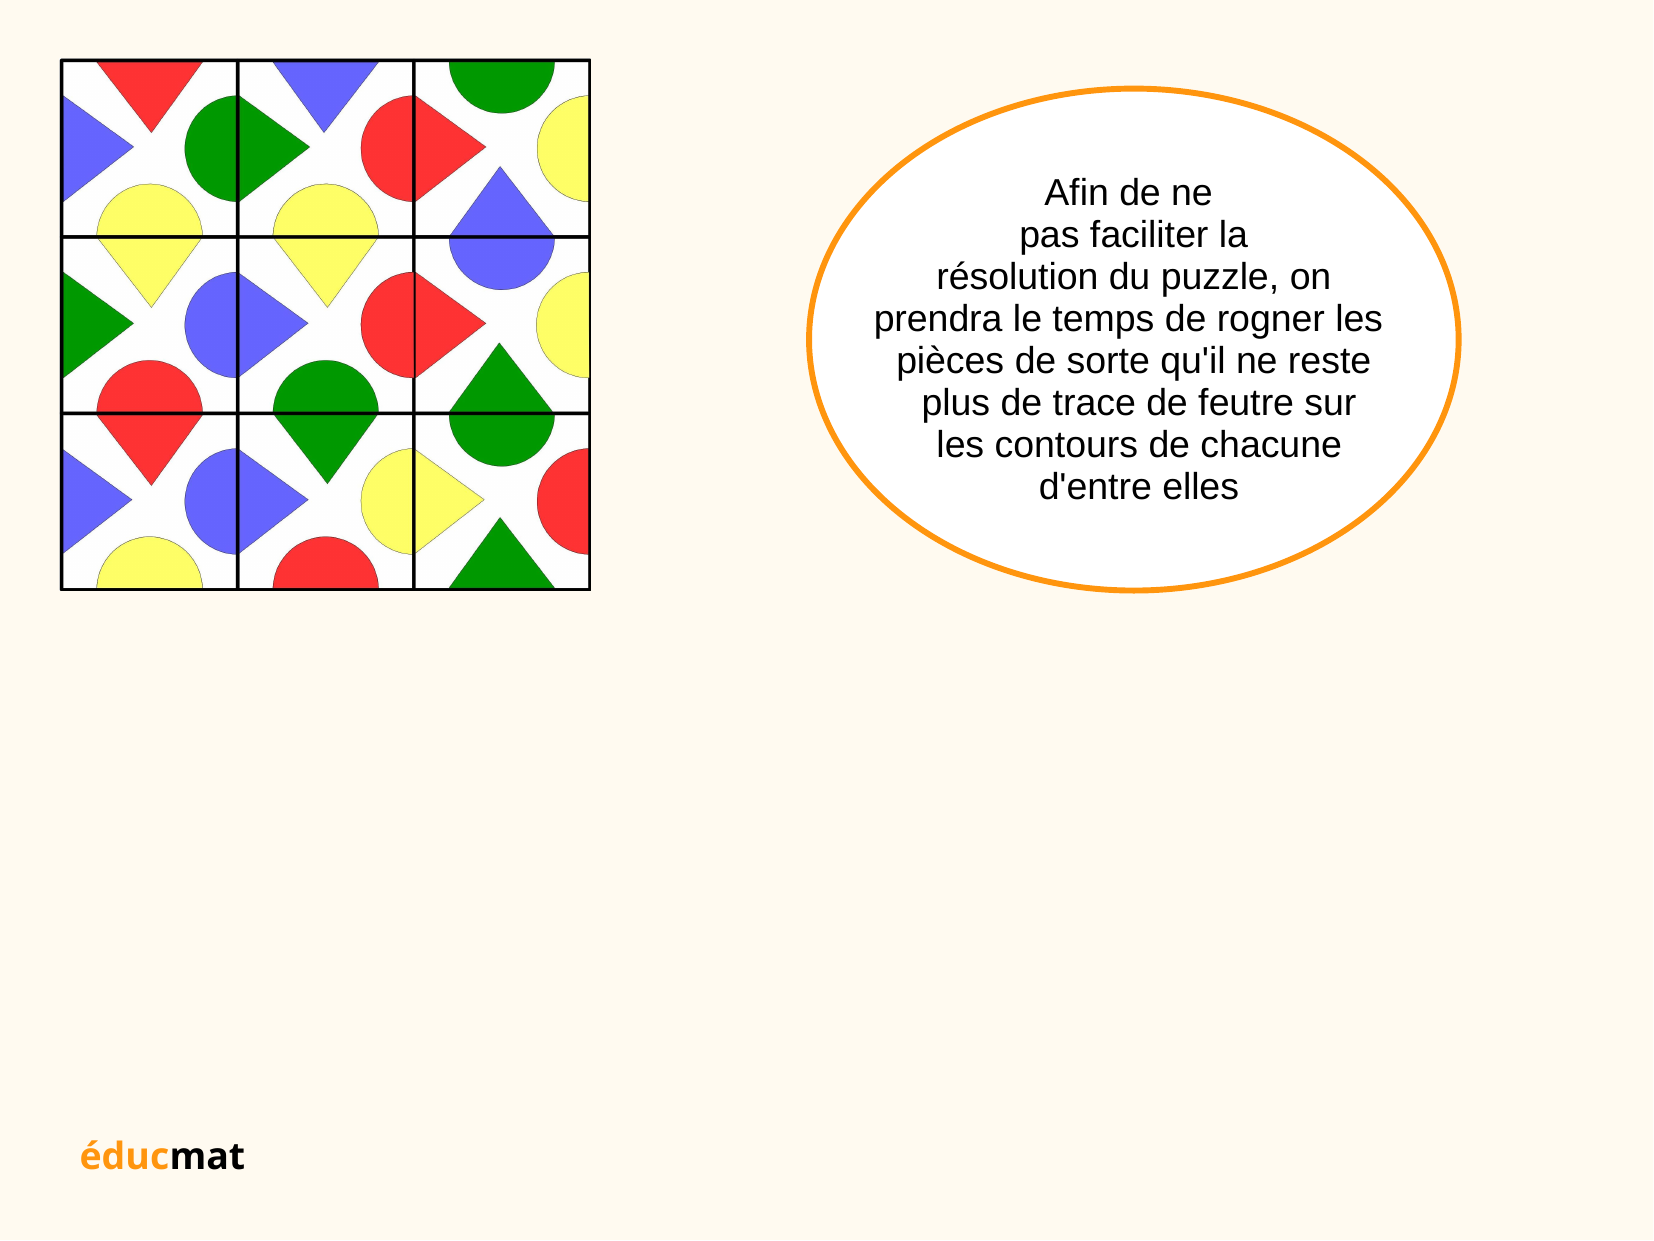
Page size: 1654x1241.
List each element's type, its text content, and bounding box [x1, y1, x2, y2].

text_box Afin de ne pas faciliter la résolution du puzzle, on prendra le temps de rogner les pièces de sorte qu'il ne reste plus de trace de feutre sur les contours de chacune d'entre elles [809, 88, 1459, 591]
picture [59, 58, 591, 591]
text_box éducmat [59, 1122, 266, 1183]
